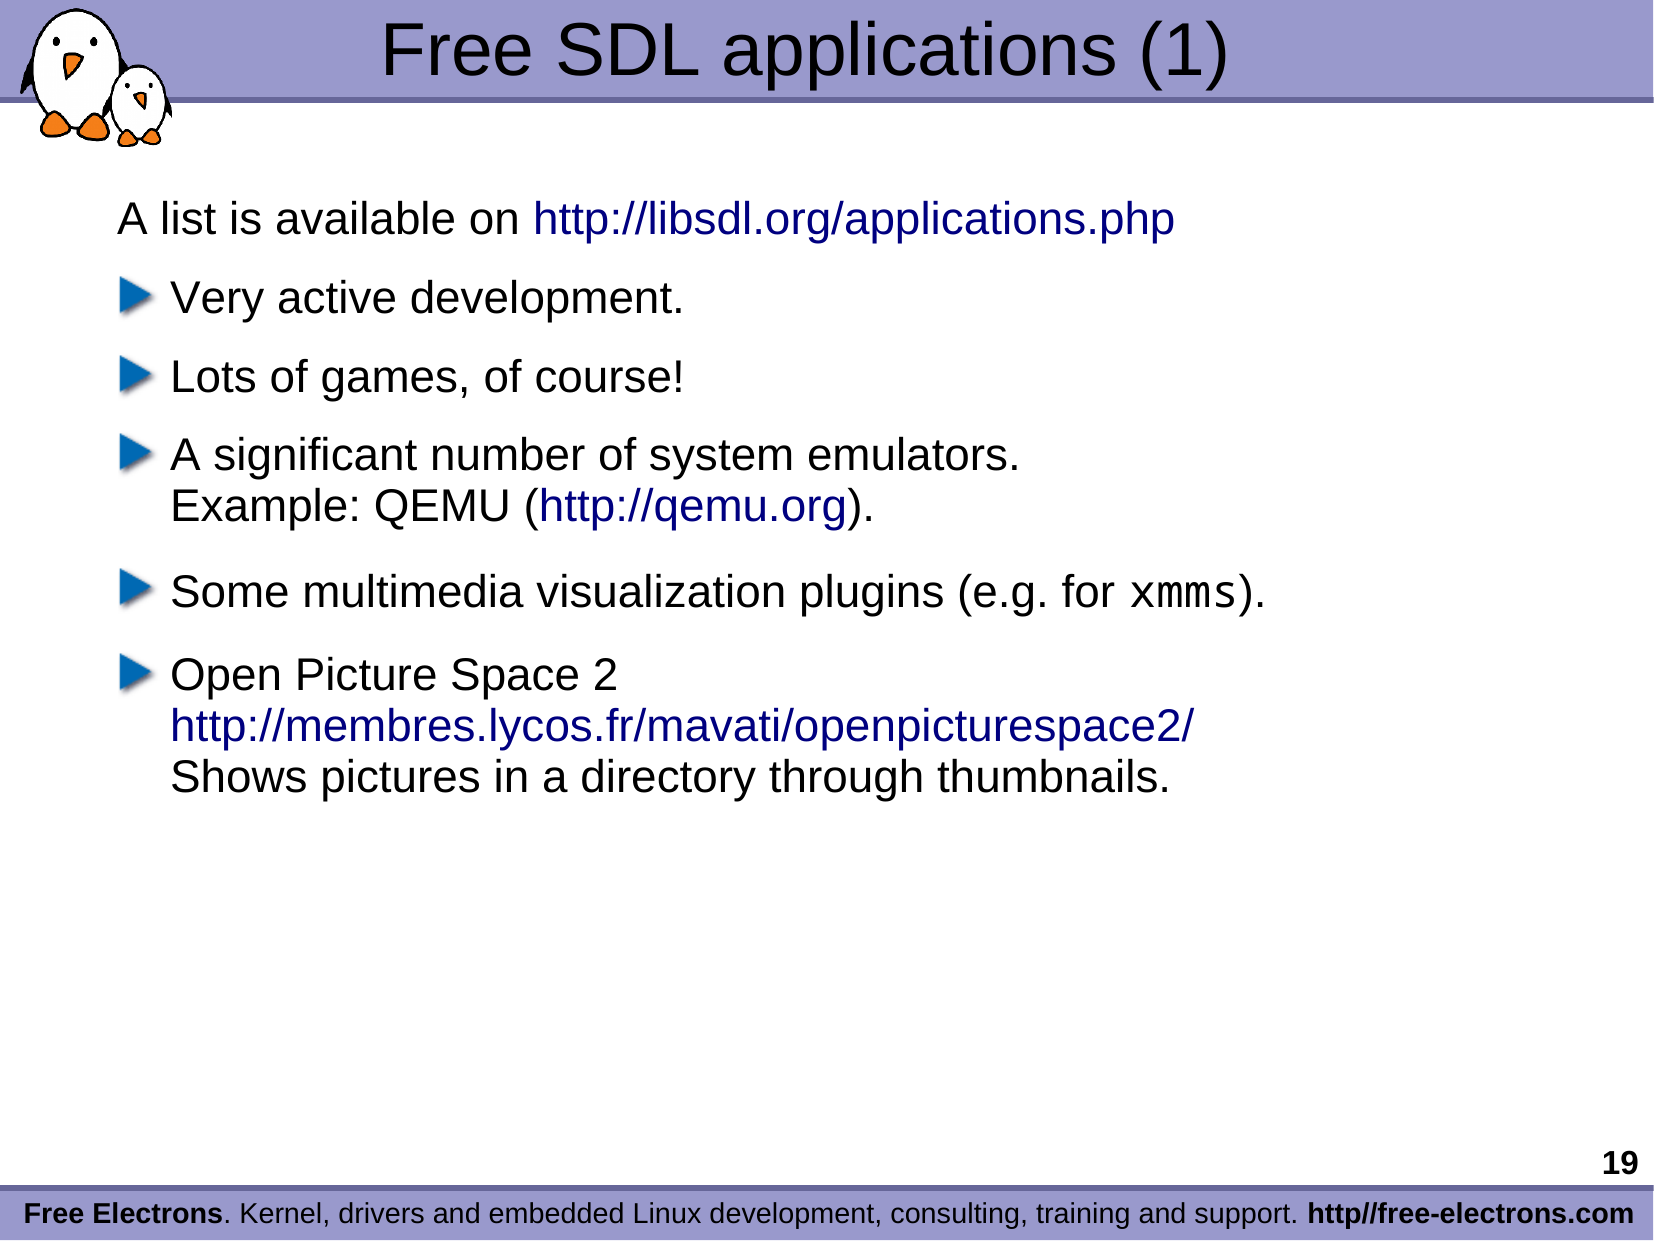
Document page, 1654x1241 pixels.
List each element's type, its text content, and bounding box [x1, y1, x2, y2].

title Free SDL applications (1) [60, 0, 1551, 100]
picture [20, 8, 172, 147]
list A list is available on http://libsdl.org/applications.php Very active development. Lots of games, of course! A significant number of system emulators. Example: QEMU (http://qemu.org). Some multimedia visualization plugins (e.g. for xmms). Open Picture Space 2 http://membres.lycos.fr/mavati/openpicturespace2/ Shows pictures in a directory through thumbnails. [99, 193, 1512, 1044]
